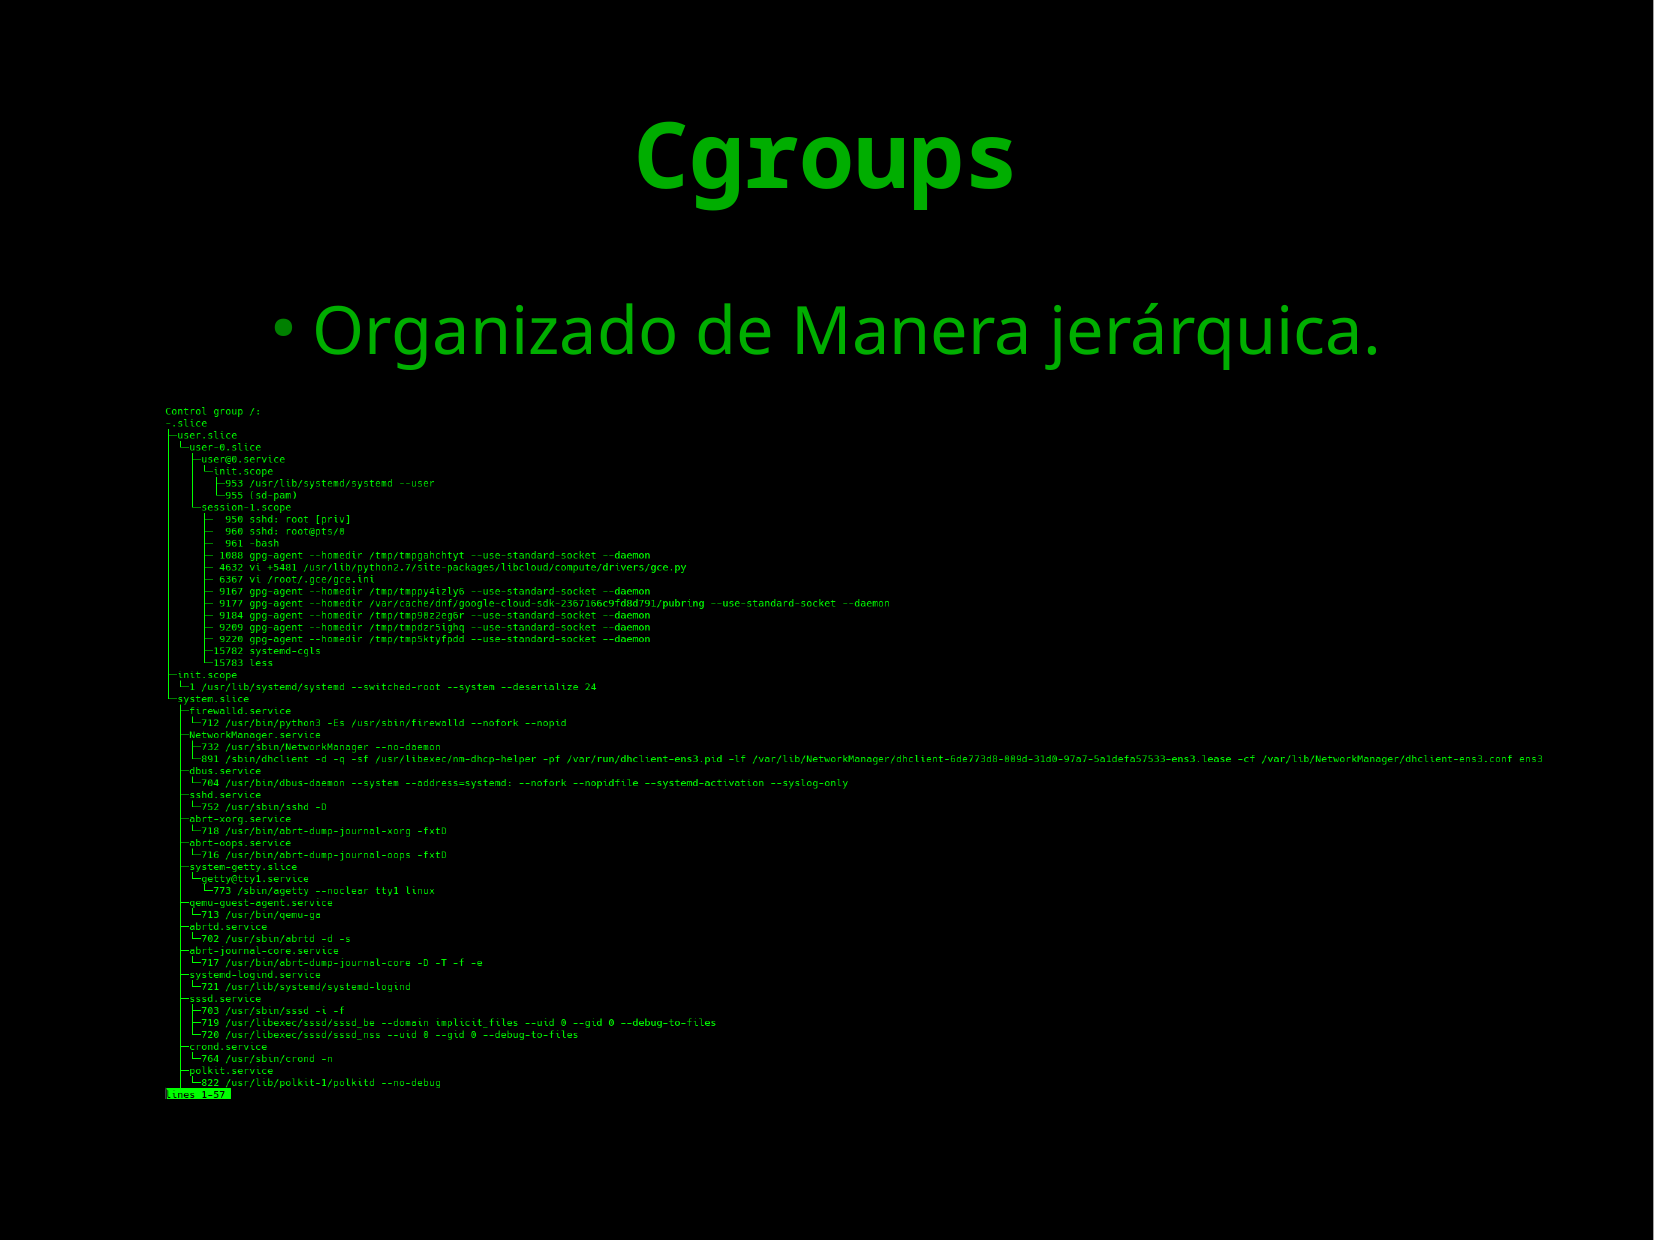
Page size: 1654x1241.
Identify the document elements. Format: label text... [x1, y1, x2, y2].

title Cgroups [82, 49, 1571, 257]
picture [165, 406, 1592, 1099]
subtitle Organizado de Manera jerárquica. [271, 174, 1465, 406]
